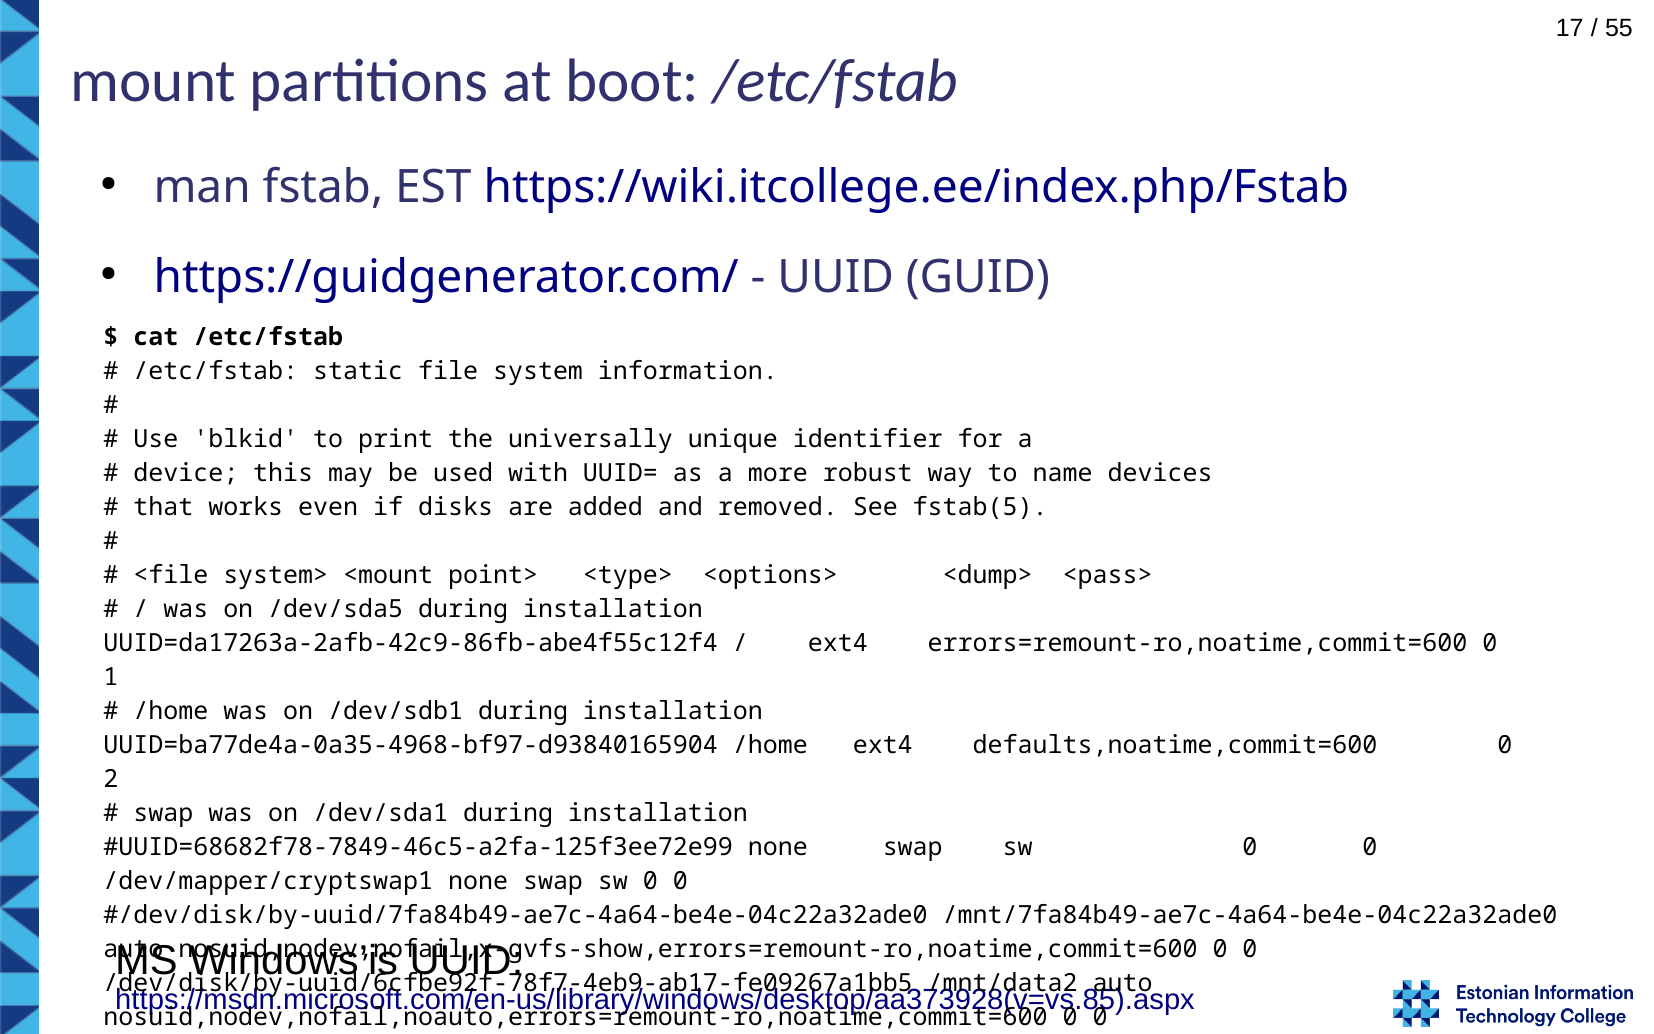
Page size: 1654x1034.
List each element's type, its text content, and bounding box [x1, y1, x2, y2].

title mount partitions at boot: /etc/fstab [70, 41, 1630, 130]
text_box $ cat /etc/fstab # /etc/fstab: static file system information. # # Use 'blkid' to print the universally unique identifier for a # device; this may be used with UUID= as a more robust way to name devices # that works even if disks are added and removed. See fstab(5). # # <file system> <mount point> <type> <options> <dump> <pass> # / was on /dev/sda5 during installation UUID=da17263a-2afb-42c9-86fb-abe4f55c12f4 / ext4 errors=remount-ro,noatime,commit=600 0 1 # /home was on /dev/sdb1 during installation UUID=ba77de4a-0a35-4968-bf97-d93840165904 /home ext4 defaults,noatime,commit=600 0 2 # swap was on /dev/sda1 during installation #UUID=68682f78-7849-46c5-a2fa-125f3ee72e99 none swap sw 0 0 /dev/mapper/cryptswap1 none swap sw 0 0 #/dev/disk/by-uuid/7fa84b49-ae7c-4a64-be4e-04c22a32ade0 /mnt/7fa84b49-ae7c-4a64-be4e-04c22a32ade0 auto nosuid,nodev,nofail,x-gvfs-show,errors=remount-ro,noatime,commit=600 0 0 /dev/disk/by-uuid/6cfbe92f-78f7-4eb9-ab17-fe09267a1bb5 /mnt/data2 auto nosuid,nodev,nofail,noauto,errors=remount-ro,noatime,commit=600 0 0 [88, 310, 1625, 930]
text_box MS Windows’is UUID: https://msdn.microsoft.com/en-us/library/windows/desktop/aa373928(v=vs.85).aspx [100, 930, 1235, 1032]
list man fstab, EST https://wiki.itcollege.ee/index.php/Fstab https://guidgenerator.com/ - UUID (GUID) [82, 153, 1538, 330]
picture [1393, 980, 1633, 1027]
